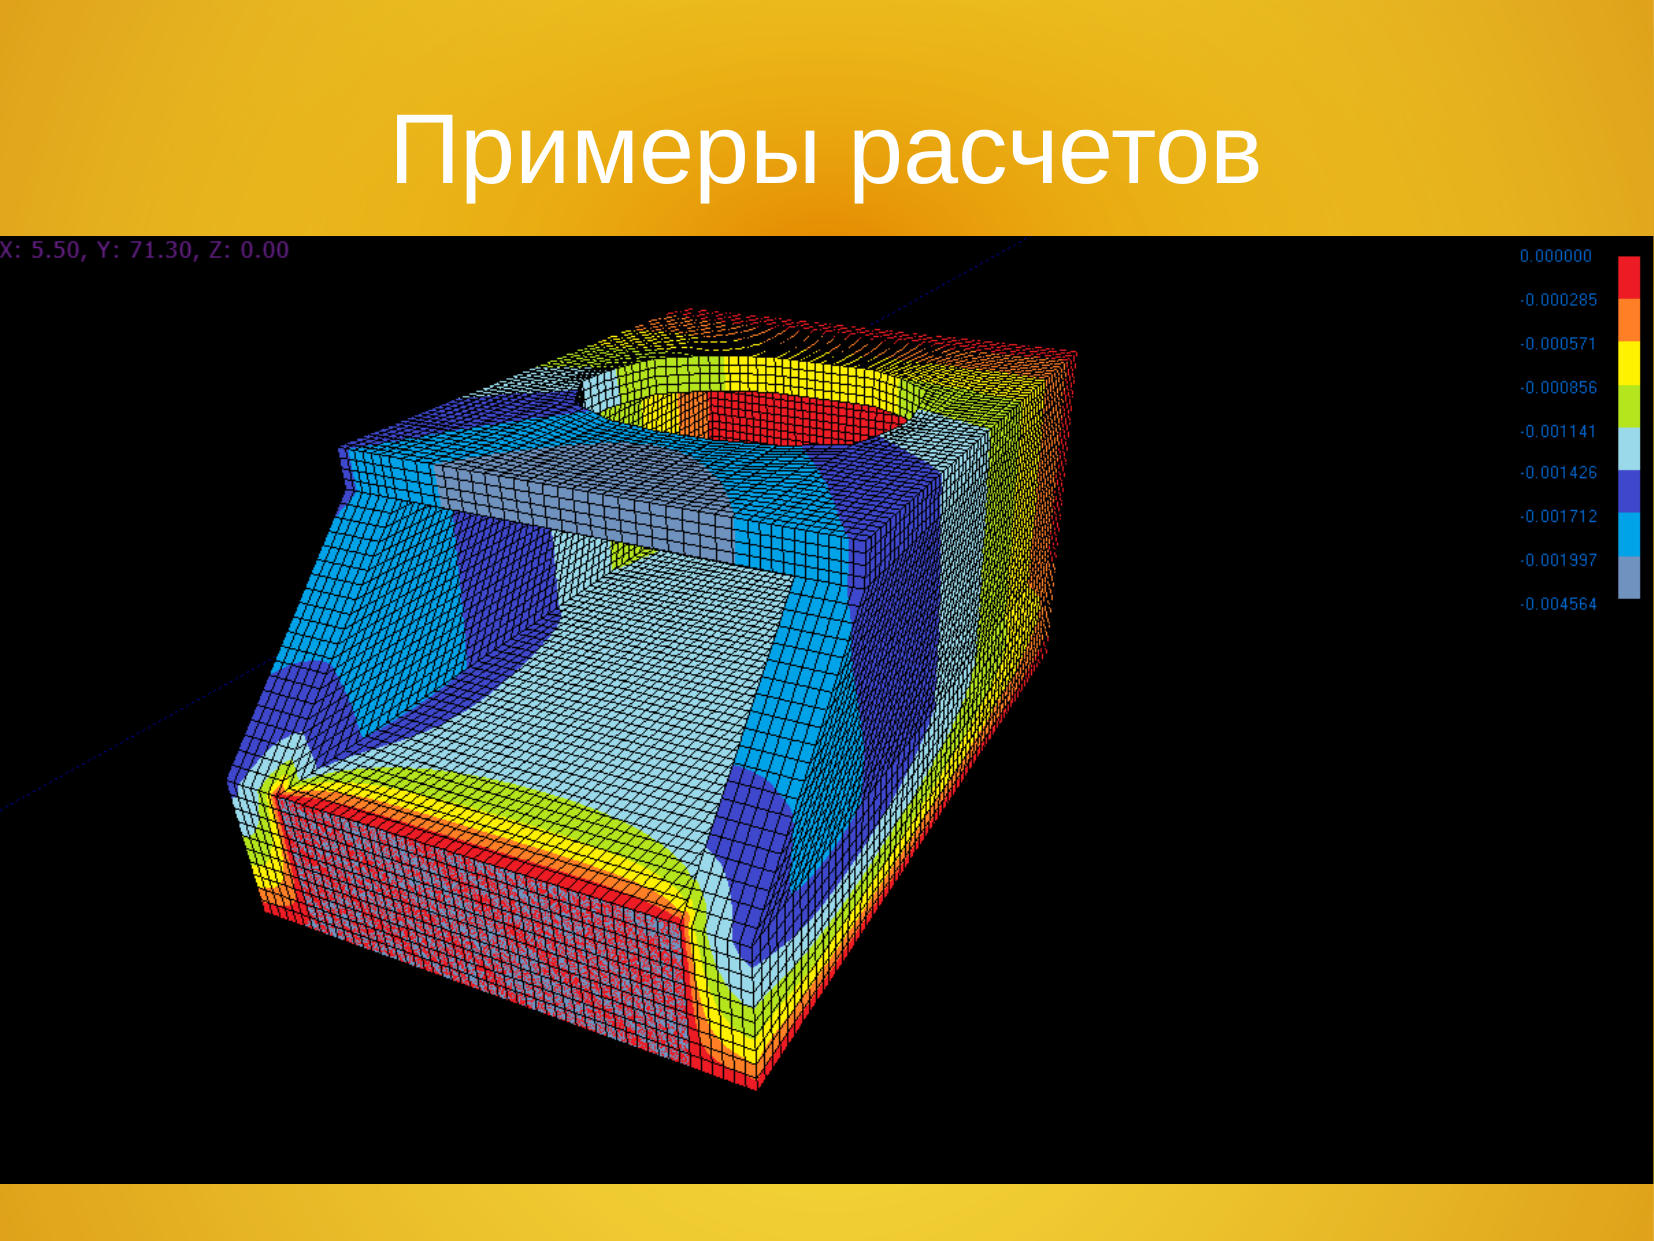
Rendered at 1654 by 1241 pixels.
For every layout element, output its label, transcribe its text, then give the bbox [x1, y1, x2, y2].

title Примеры расчетов [82, 38, 1571, 236]
picture [0, 236, 1654, 1184]
